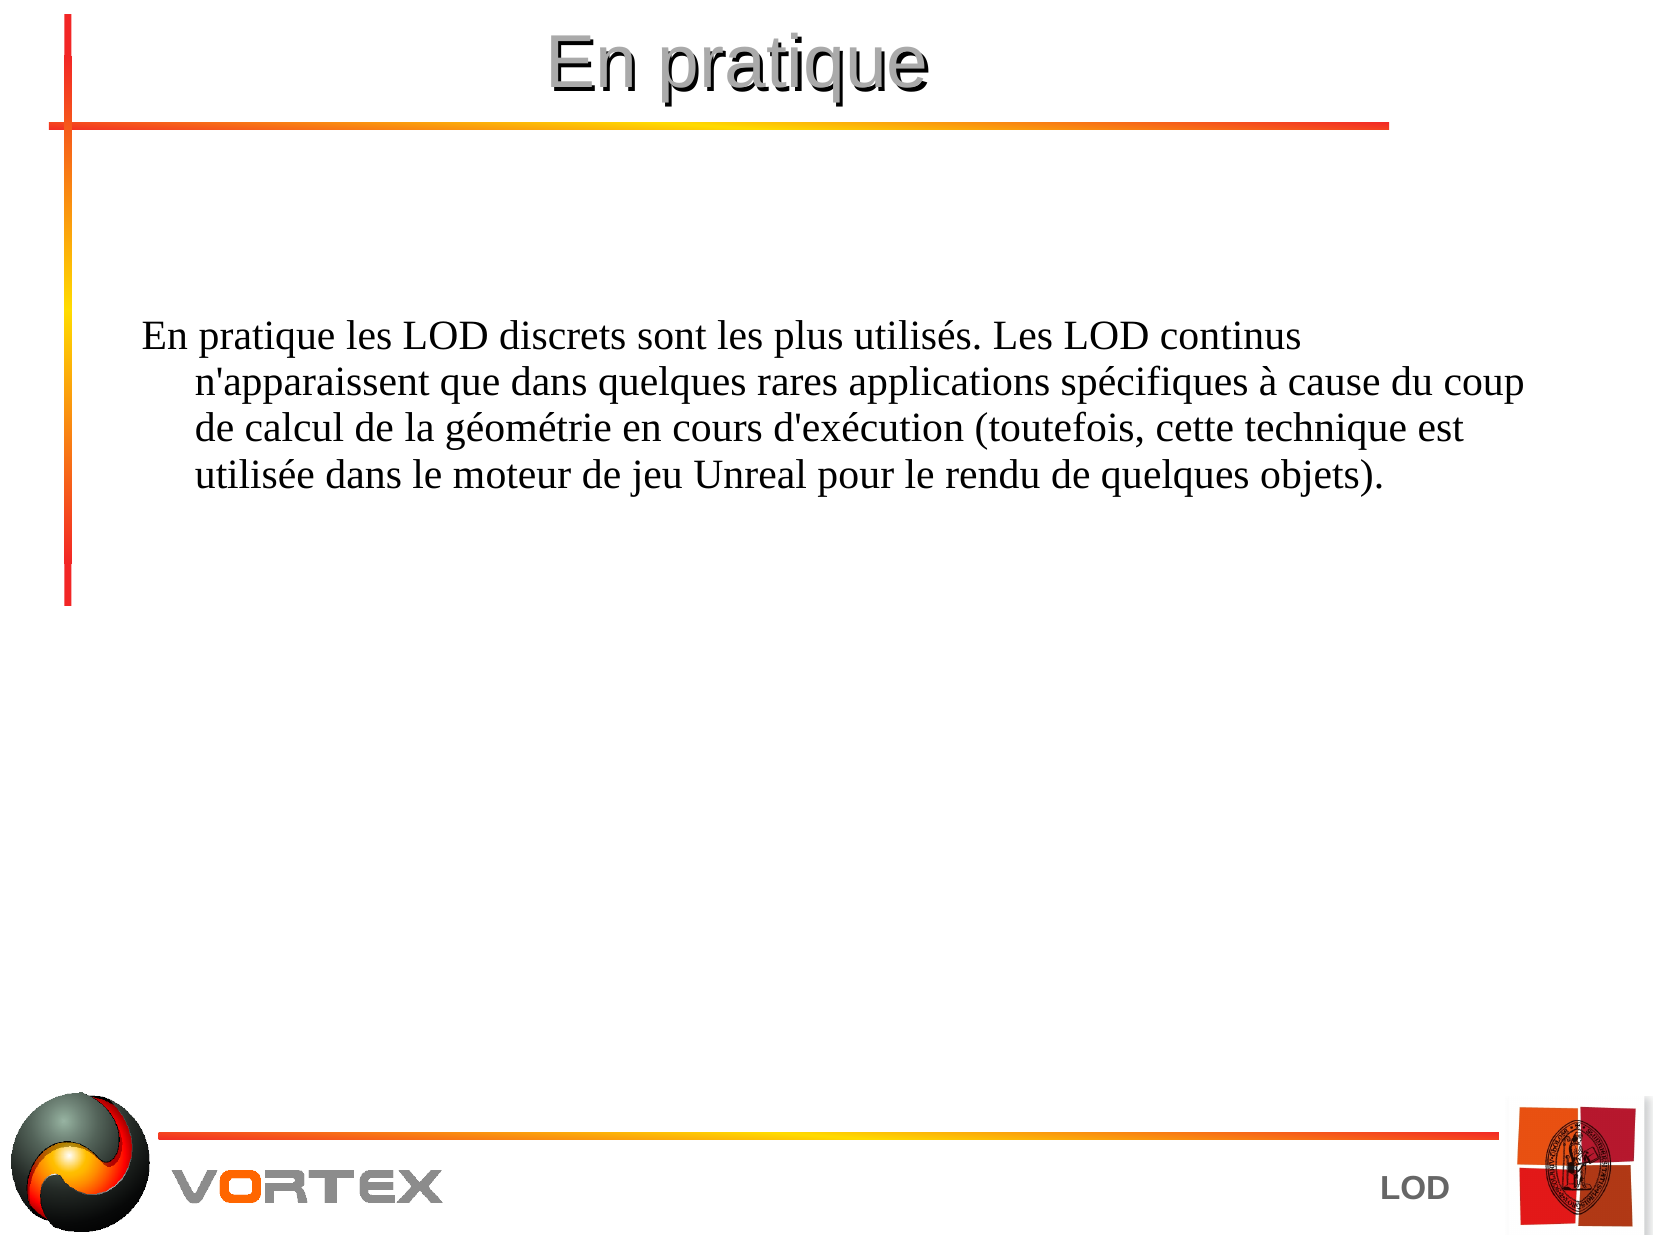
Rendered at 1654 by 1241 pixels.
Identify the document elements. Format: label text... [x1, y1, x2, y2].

title En pratique [82, 4, 1392, 120]
picture [1505, 1096, 1653, 1235]
picture [11, 1092, 443, 1232]
list En pratique les LOD discrets sont les plus utilisés. Les LOD continus n'apparaissent que dans quelques rares applications spécifiques à cause du coup de calcul de la géométrie en cours d'exécution (toutefois, cette technique est utilisée dans le moteur de jeu Unreal pour le rendu de quelques objets). [123, 160, 1530, 581]
